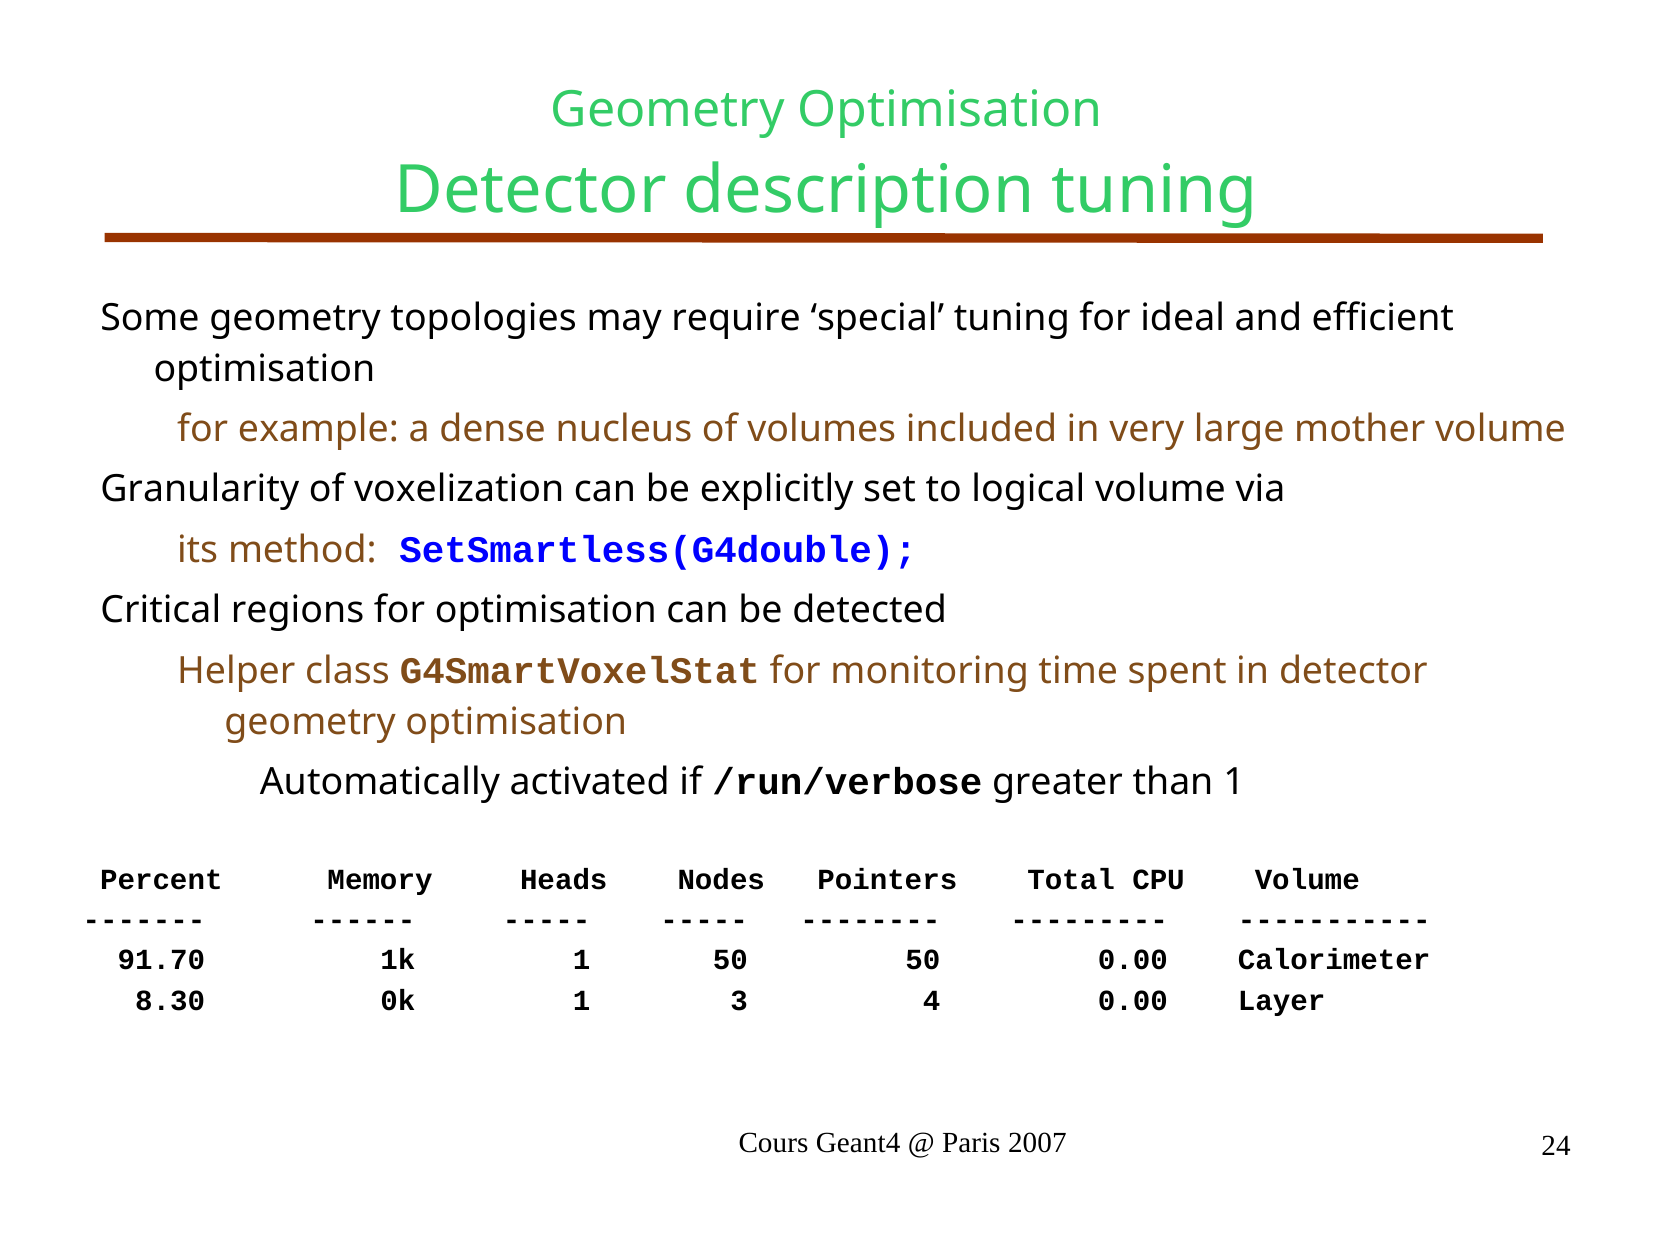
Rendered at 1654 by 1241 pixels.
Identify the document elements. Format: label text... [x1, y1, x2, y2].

title Geometry Optimisation Detector description tuning [82, 56, 1571, 250]
list Some geometry topologies may require ‘special’ tuning for ideal and efficient optimisation for example: a dense nucleus of volumes included in very large mother volume Granularity of voxelization can be explicitly set to logical volume via its method: SetSmartless(G4double); Critical regions for optimisation can be detected Helper class G4SmartVoxelStat for monitoring time spent in detector geometry optimisation Automatically activated if /run/verbose greater than 1 Percent Memory Heads Nodes Pointers Total CPU Volume ------- ------ ----- ----- -------- --------- ----------- 91.70 1k 1 50 50 0.00 Calorimeter 8.30 0k 1 3 4 0.00 Layer [82, 290, 1571, 1094]
